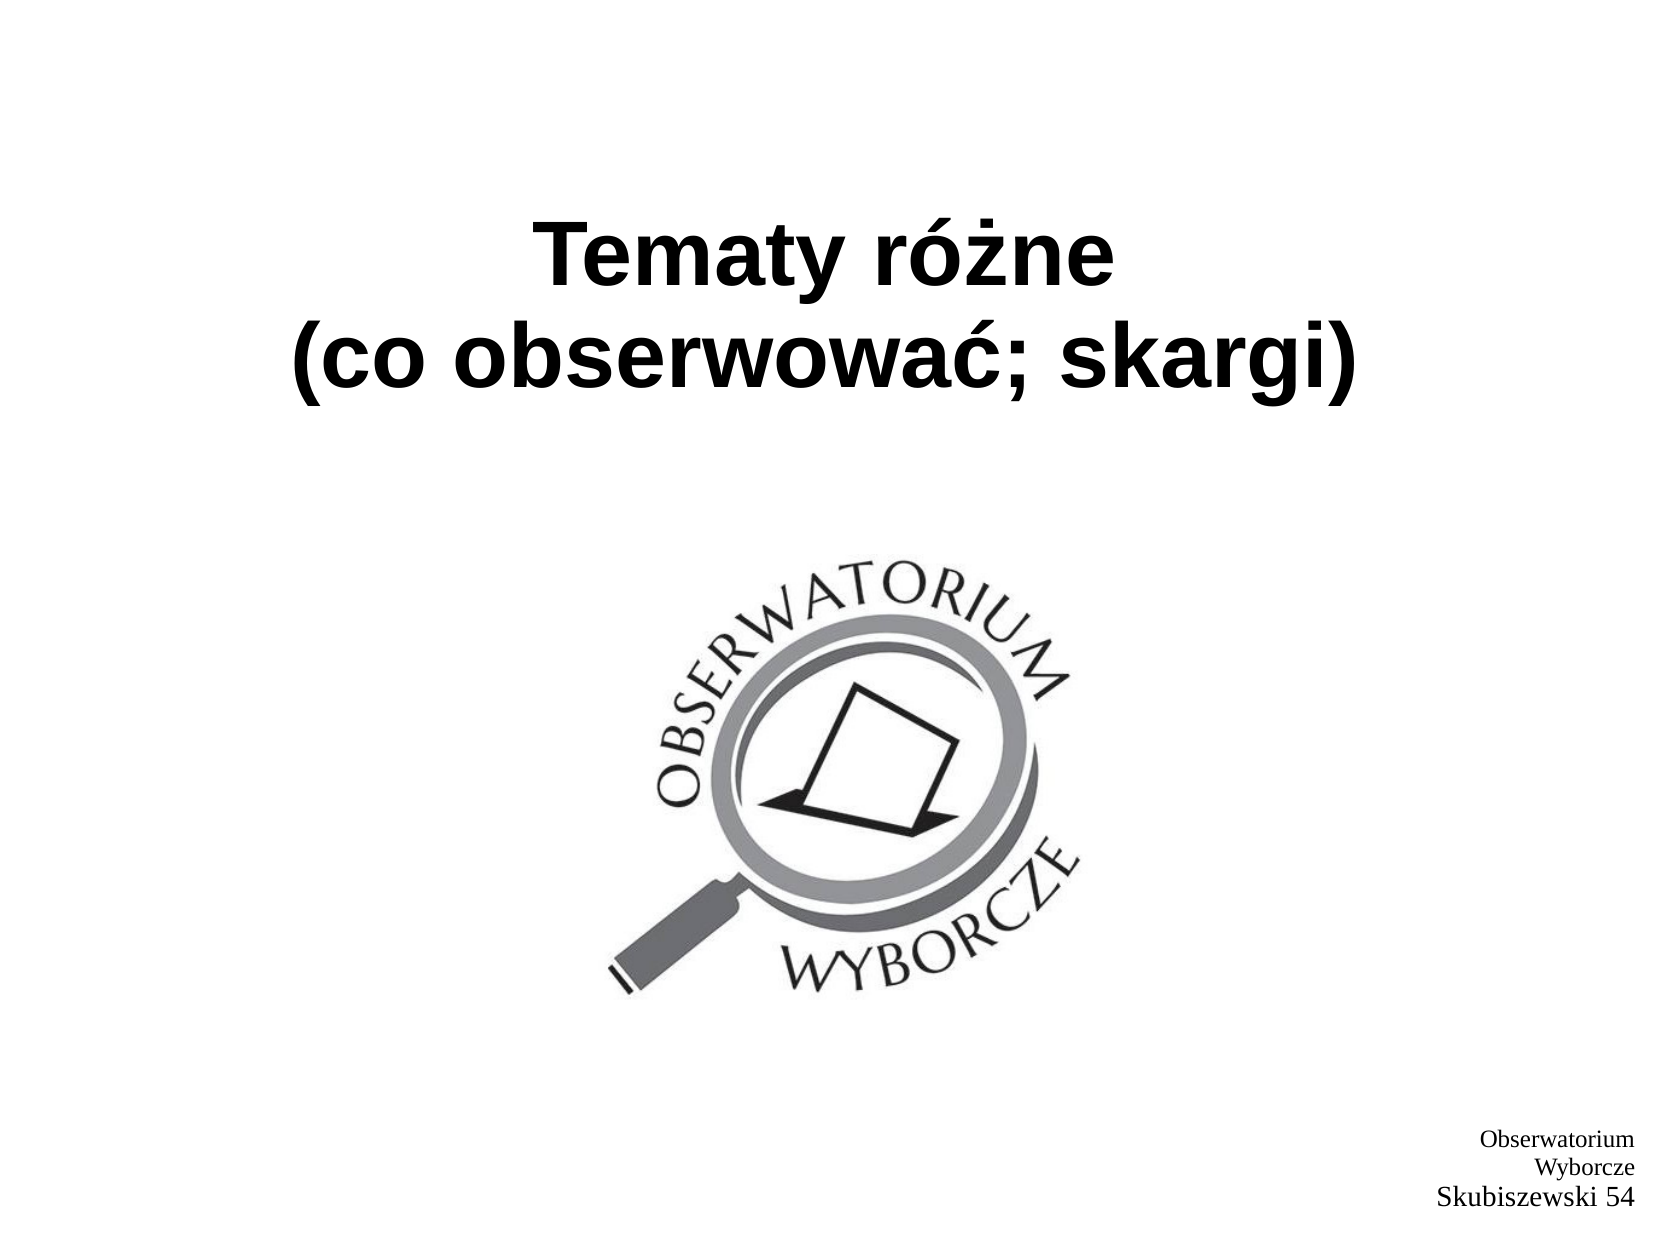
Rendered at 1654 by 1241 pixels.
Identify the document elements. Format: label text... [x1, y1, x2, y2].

picture [450, 554, 1242, 1001]
title Tematy różne (co obserwować; skargi) [80, 99, 1569, 511]
